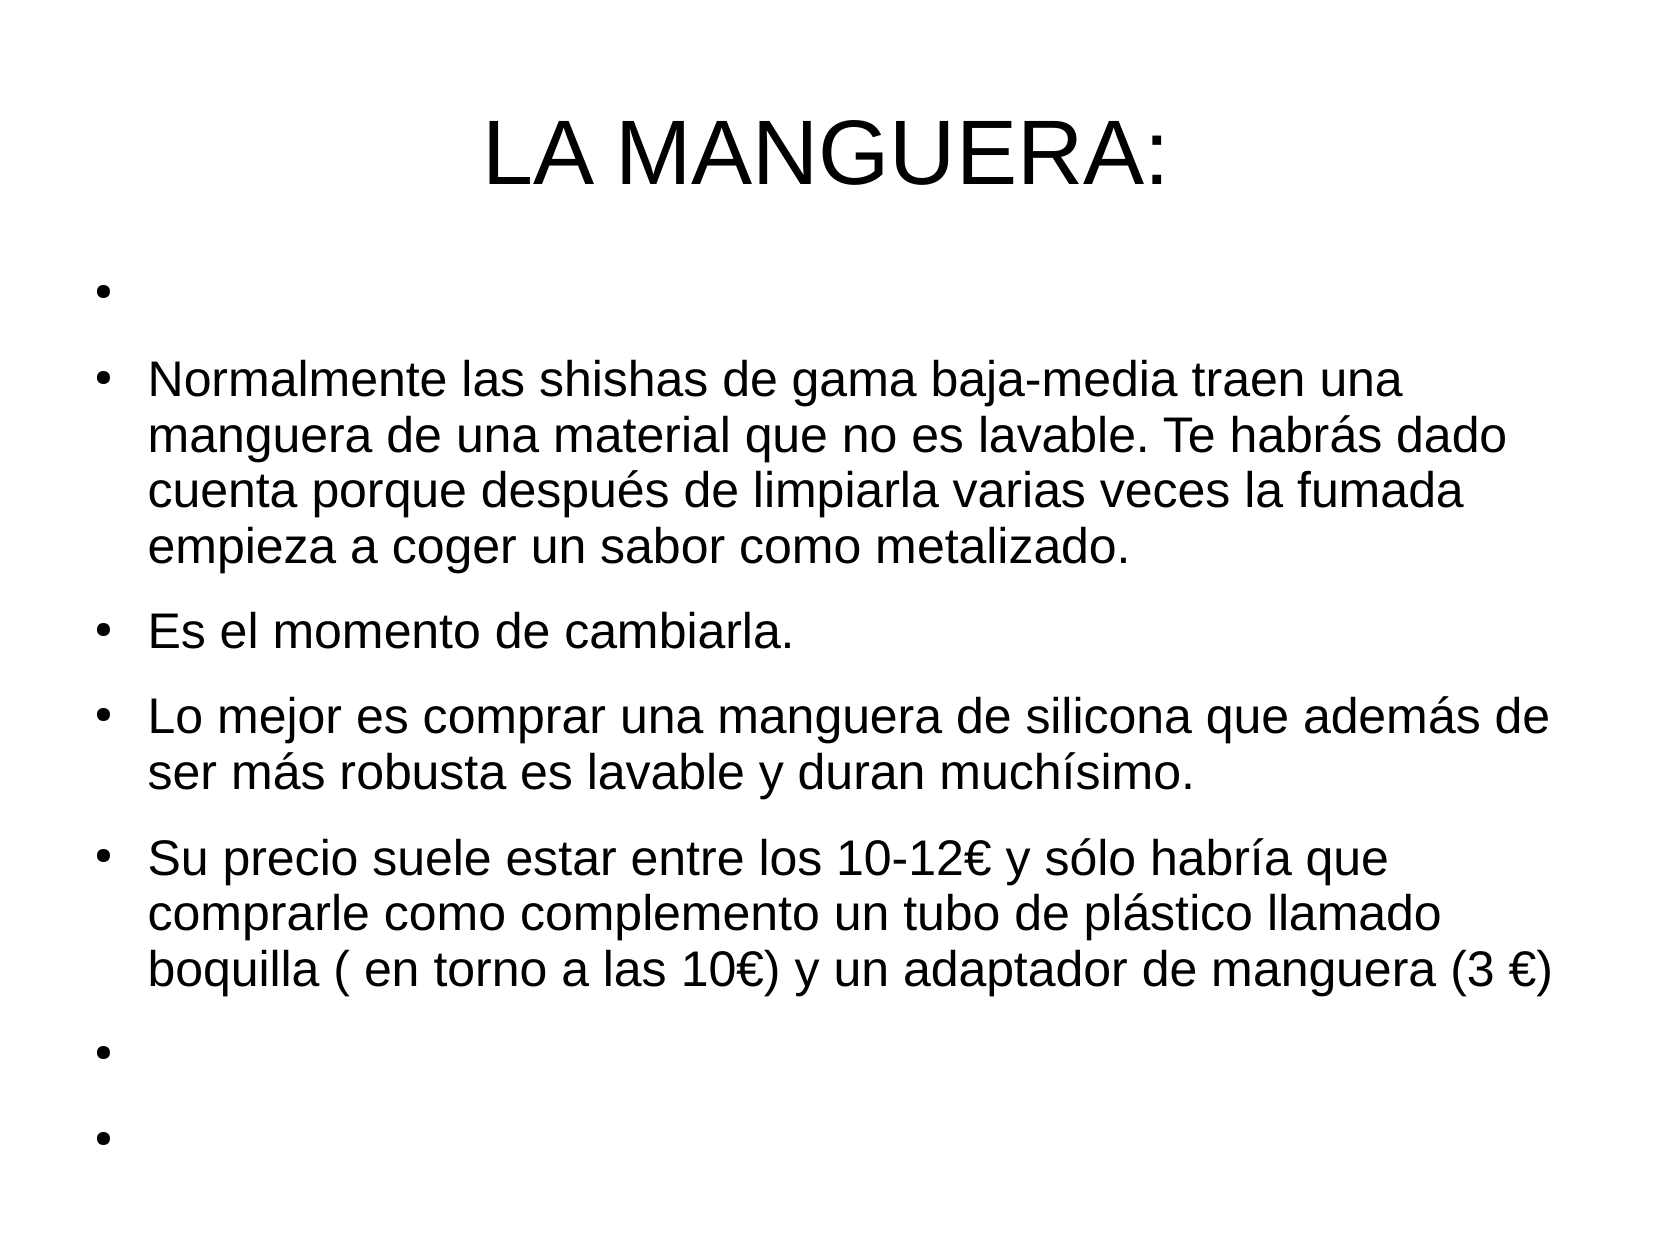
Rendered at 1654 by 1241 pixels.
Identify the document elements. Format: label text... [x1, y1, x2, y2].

list Normalmente las shishas de gama baja-media traen una manguera de una material que no es lavable. Te habrás dado cuenta porque después de limpiarla varias veces la fumada empieza a coger un sabor como metalizado. Es el momento de cambiarla. Lo mejor es comprar una manguera de silicona que además de ser más robusta es lavable y duran muchísimo. Su precio suele estar entre los 10-12€ y sólo habría que comprarle como complemento un tubo de plástico llamado boquilla ( en torno a las 10€) y un adaptador de manguera (3 €) [76, 265, 1625, 1211]
title LA MANGUERA: [82, 49, 1571, 257]
